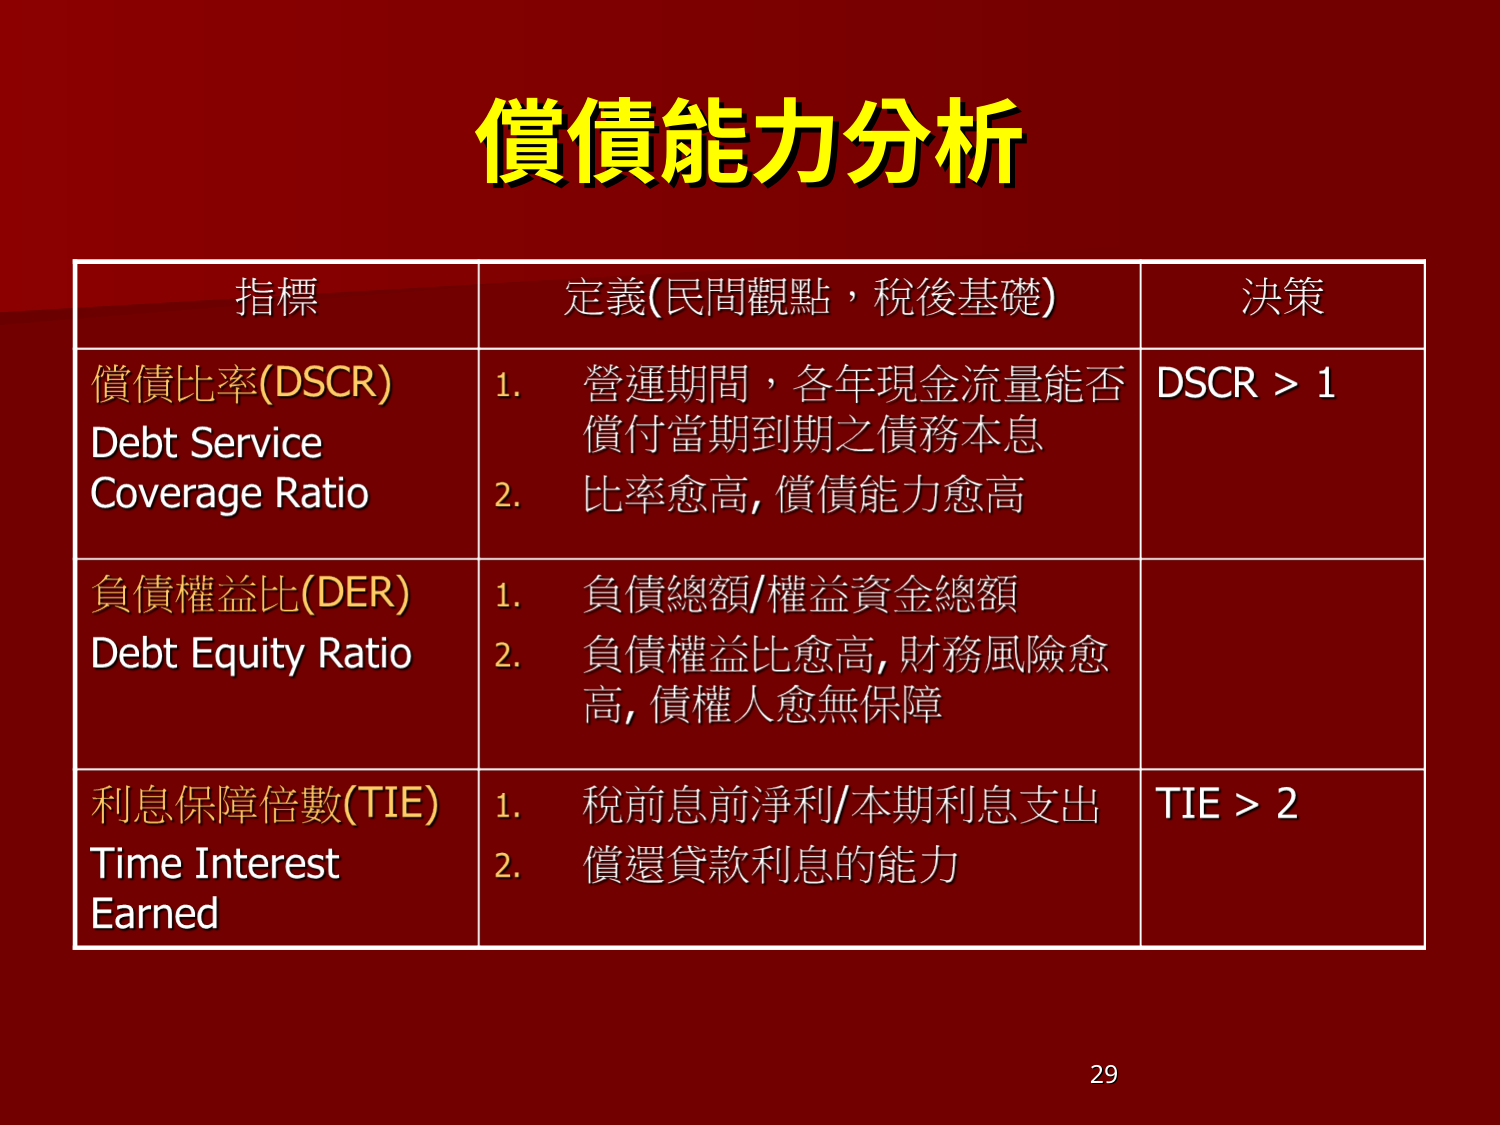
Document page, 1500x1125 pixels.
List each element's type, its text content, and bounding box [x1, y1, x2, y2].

title 償債能力分析 [75, 45, 1426, 233]
text_box [1074, 1025, 1426, 1101]
picture [64, 256, 1426, 968]
